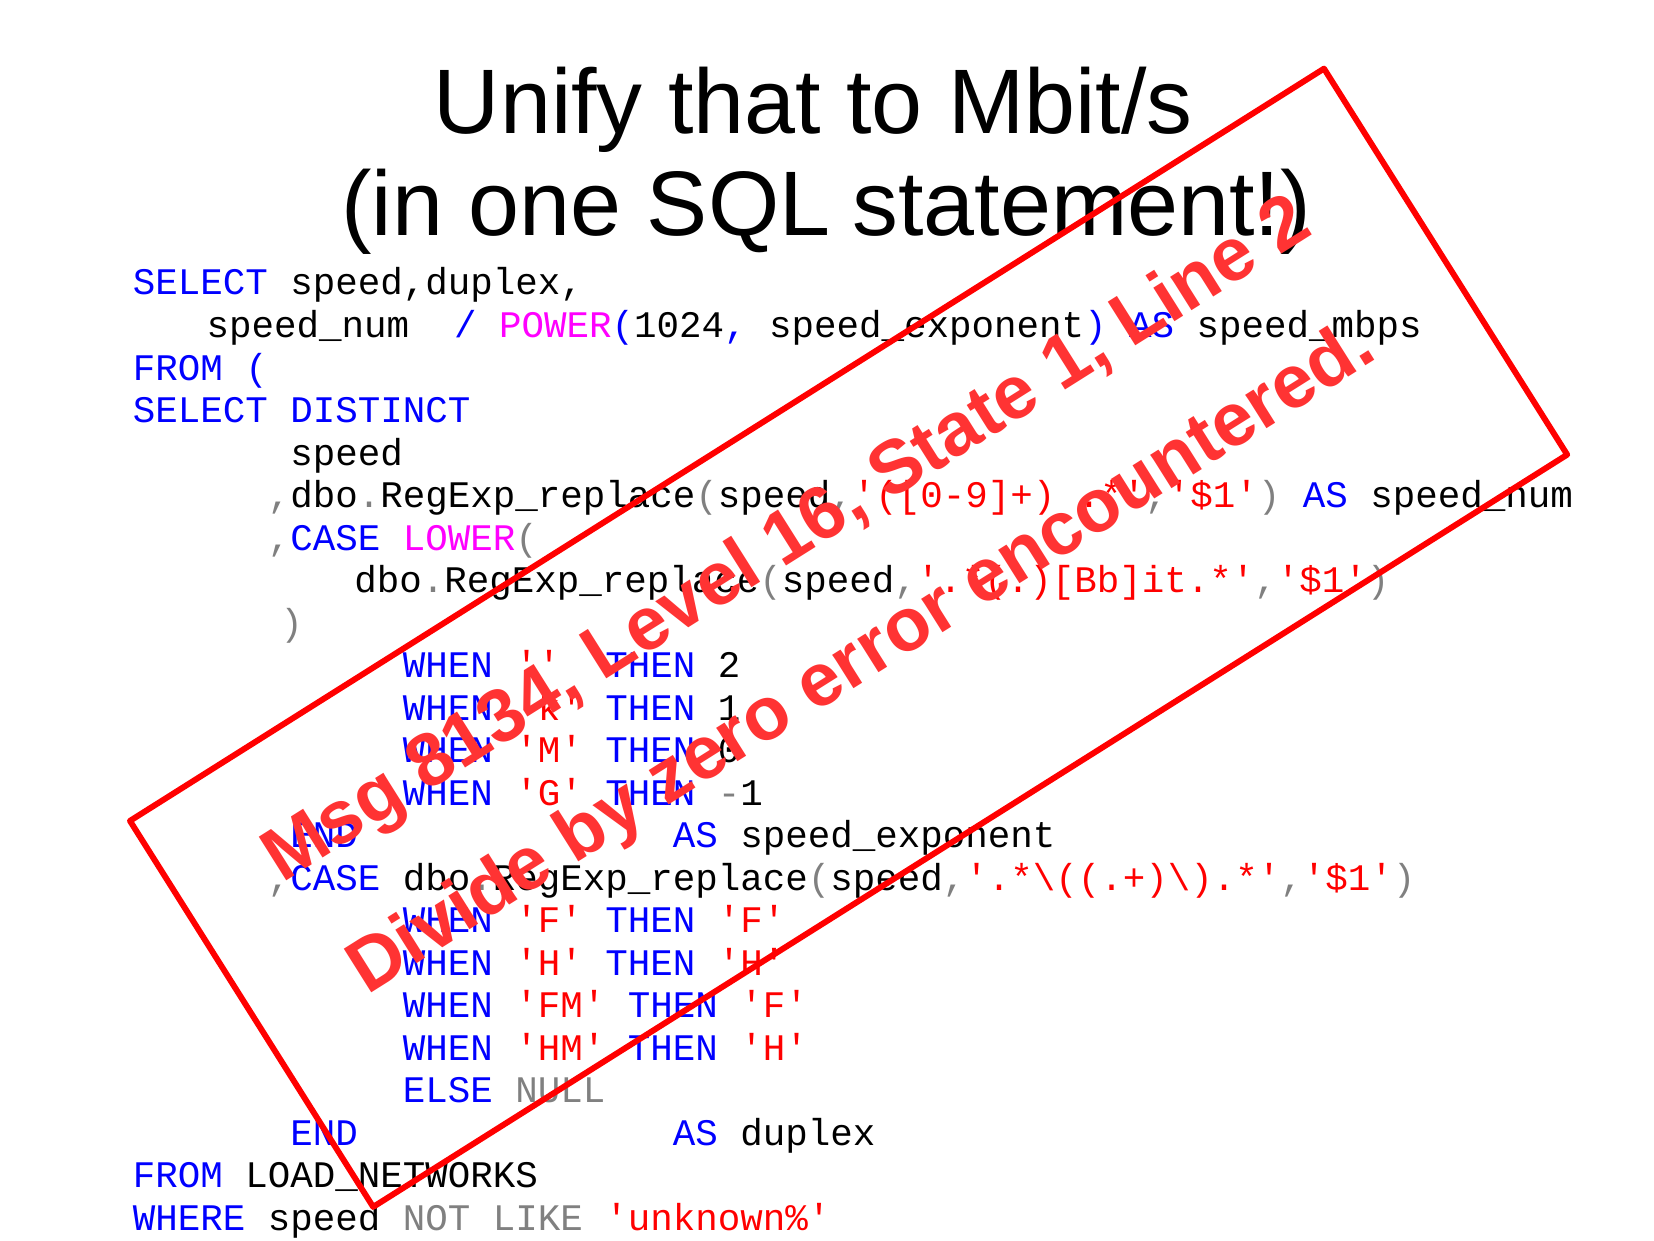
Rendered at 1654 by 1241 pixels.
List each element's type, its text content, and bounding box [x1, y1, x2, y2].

text_box SELECT speed,duplex, speed_num / POWER(1024, speed_exponent) AS speed_mbps FROM ( SELECT DISTINCT speed ,dbo.RegExp_replace(speed,'([0-9]+) .*','$1') AS speed_num ,CASE LOWER( dbo.RegExp_replace(speed,'.*(.)[Bb]it.*','$1') ) WHEN '' THEN 2 WHEN 'k' THEN 1 WHEN 'M' THEN 0 WHEN 'G' THEN -1 END AS speed_exponent ,CASE dbo.RegExp_replace(speed,'.*\((.+)\).*','$1') WHEN 'F' THEN 'F' WHEN 'H' THEN 'H' WHEN 'FM' THEN 'F' WHEN 'HM' THEN 'H' ELSE NULL END AS duplex FROM LOAD_NETWORKS WHERE speed NOT LIKE 'unknown%' ) [118, 256, 1595, 1227]
text_box Msg 8134, Level 16, State 1, Line 2 Divide by zero error encountered. [129, 68, 1568, 1207]
title Unify that to Mbit/s (in one SQL statement!) [82, 49, 1571, 257]
